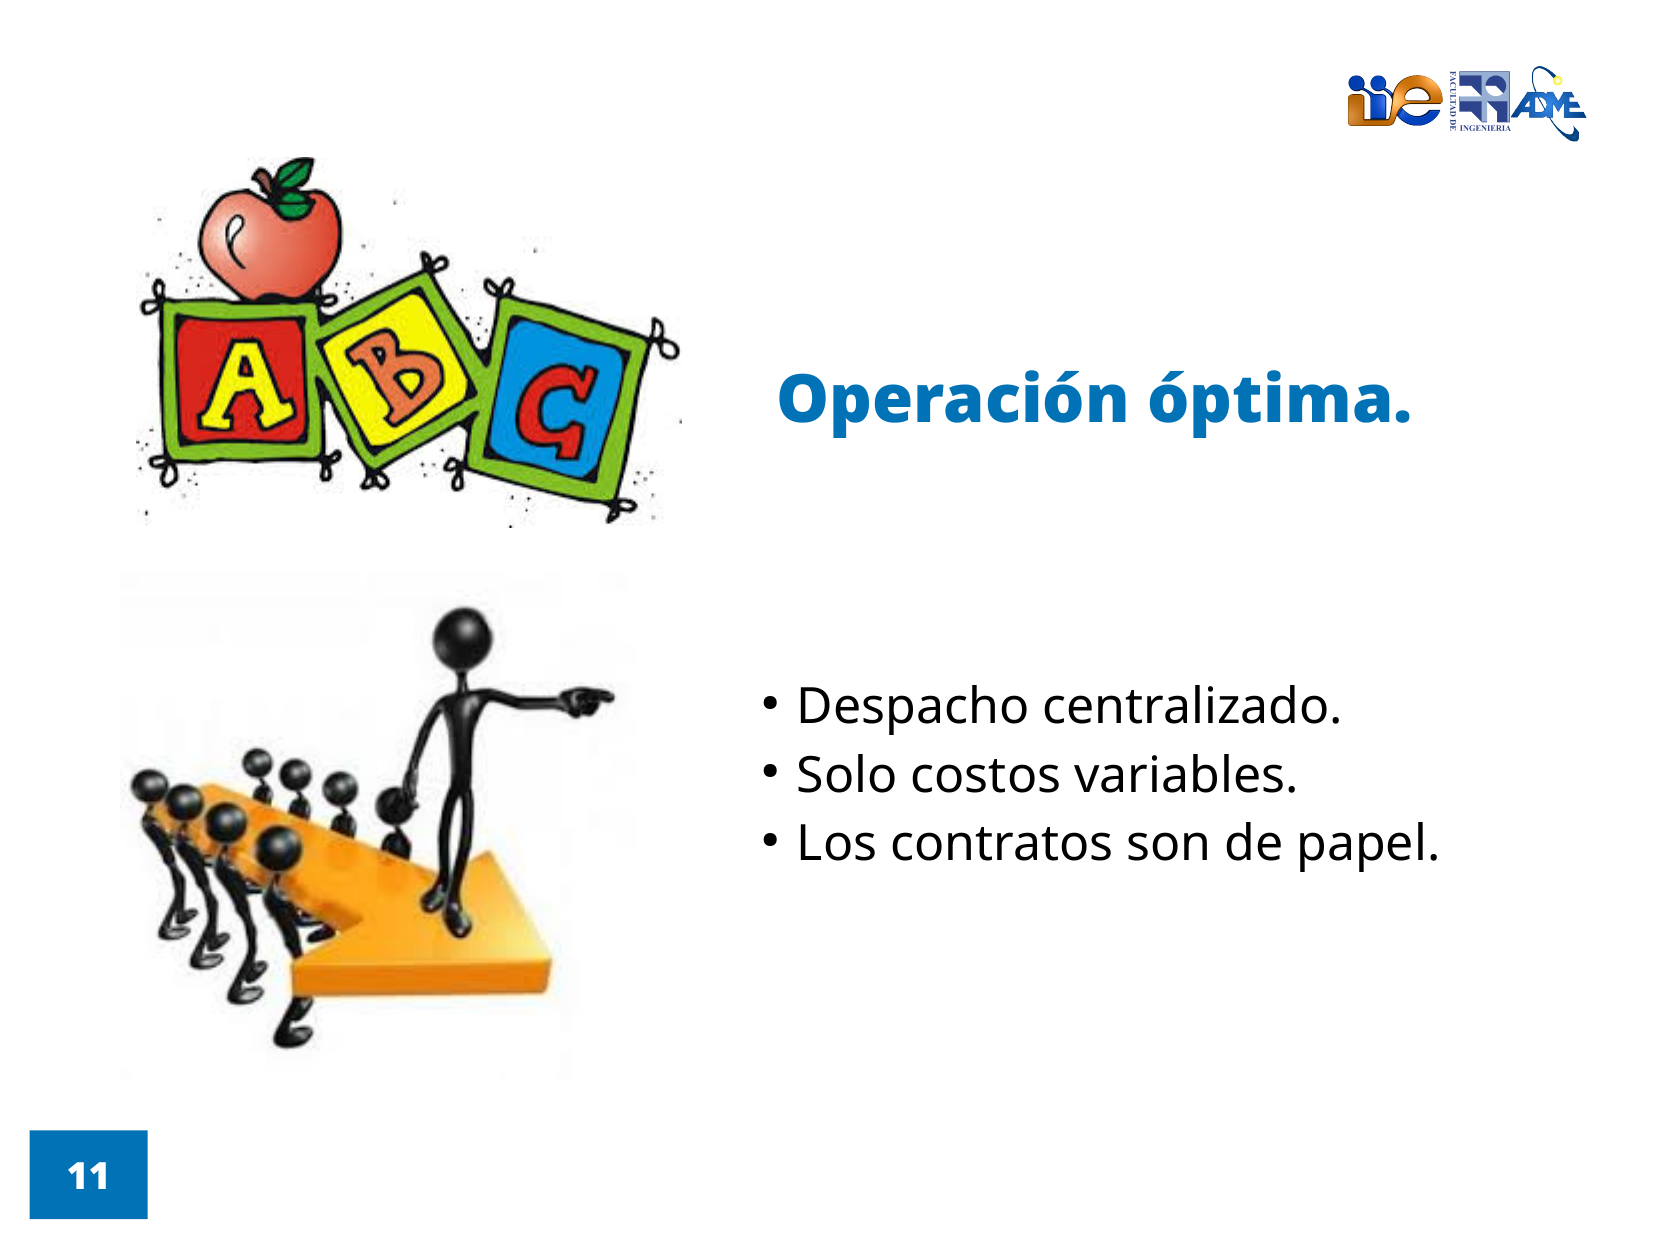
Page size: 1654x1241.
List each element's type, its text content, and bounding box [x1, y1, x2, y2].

picture [136, 157, 682, 528]
picture [120, 572, 645, 1081]
text_box Despacho centralizado. Solo costos variables. Los contratos son de papel. [746, 662, 1508, 920]
title Operación óptima. [776, 332, 1543, 443]
picture [1450, 66, 1589, 143]
picture [1348, 75, 1443, 126]
